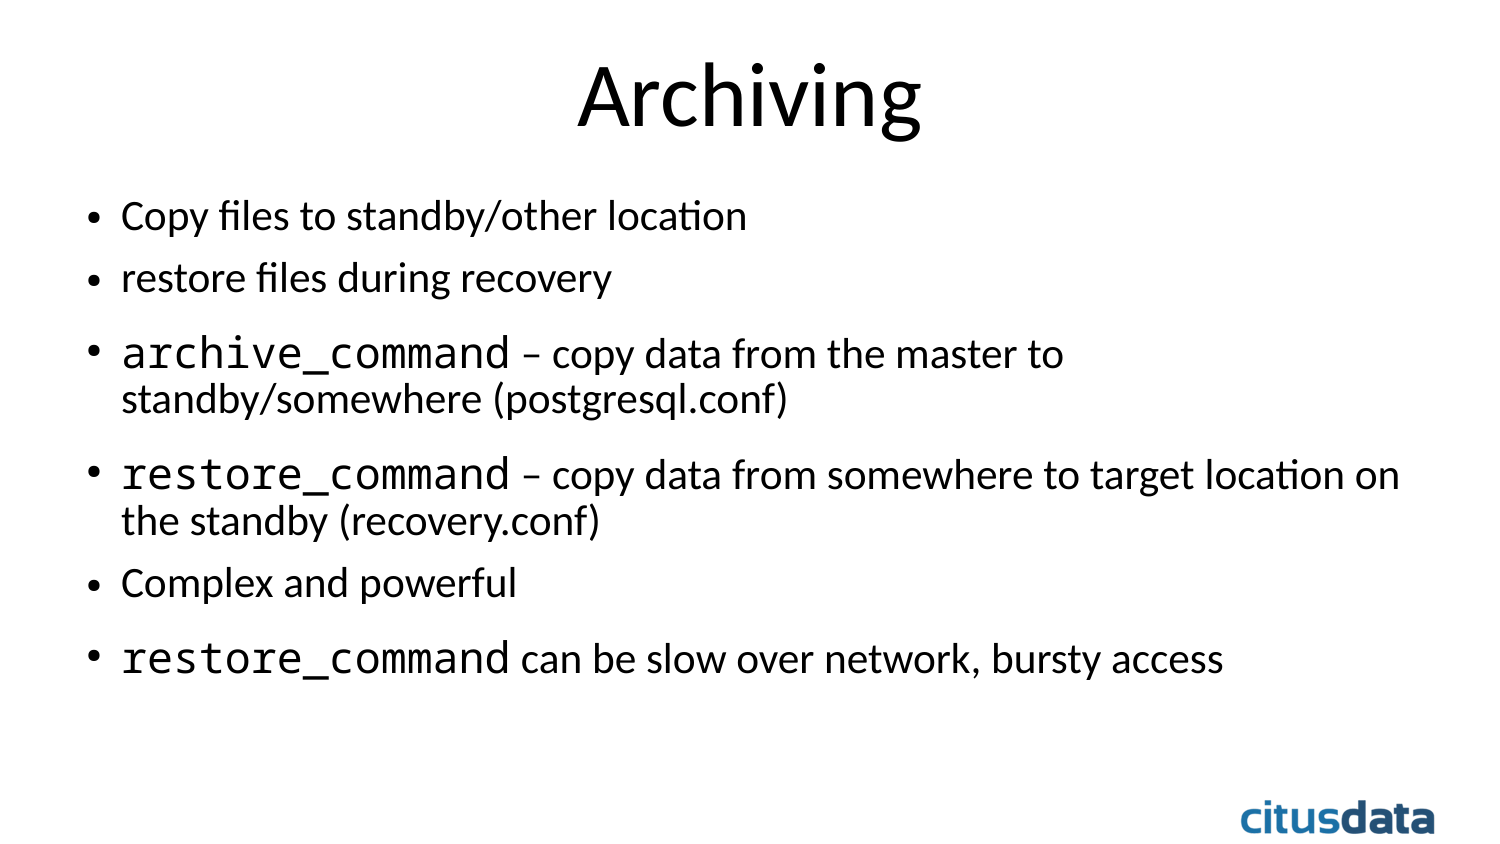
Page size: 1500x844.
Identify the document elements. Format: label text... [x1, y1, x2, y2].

list Copy files to standby/other location restore files during recovery archive_command – copy data from the master to standby/somewhere (postgresql.conf) restore_command – copy data from somewhere to target location on the standby (recovery.conf) Complex and powerful restore_command can be slow over network, bursty access [75, 197, 1425, 687]
picture [1237, 795, 1439, 837]
title Archiving [75, 33, 1425, 175]
